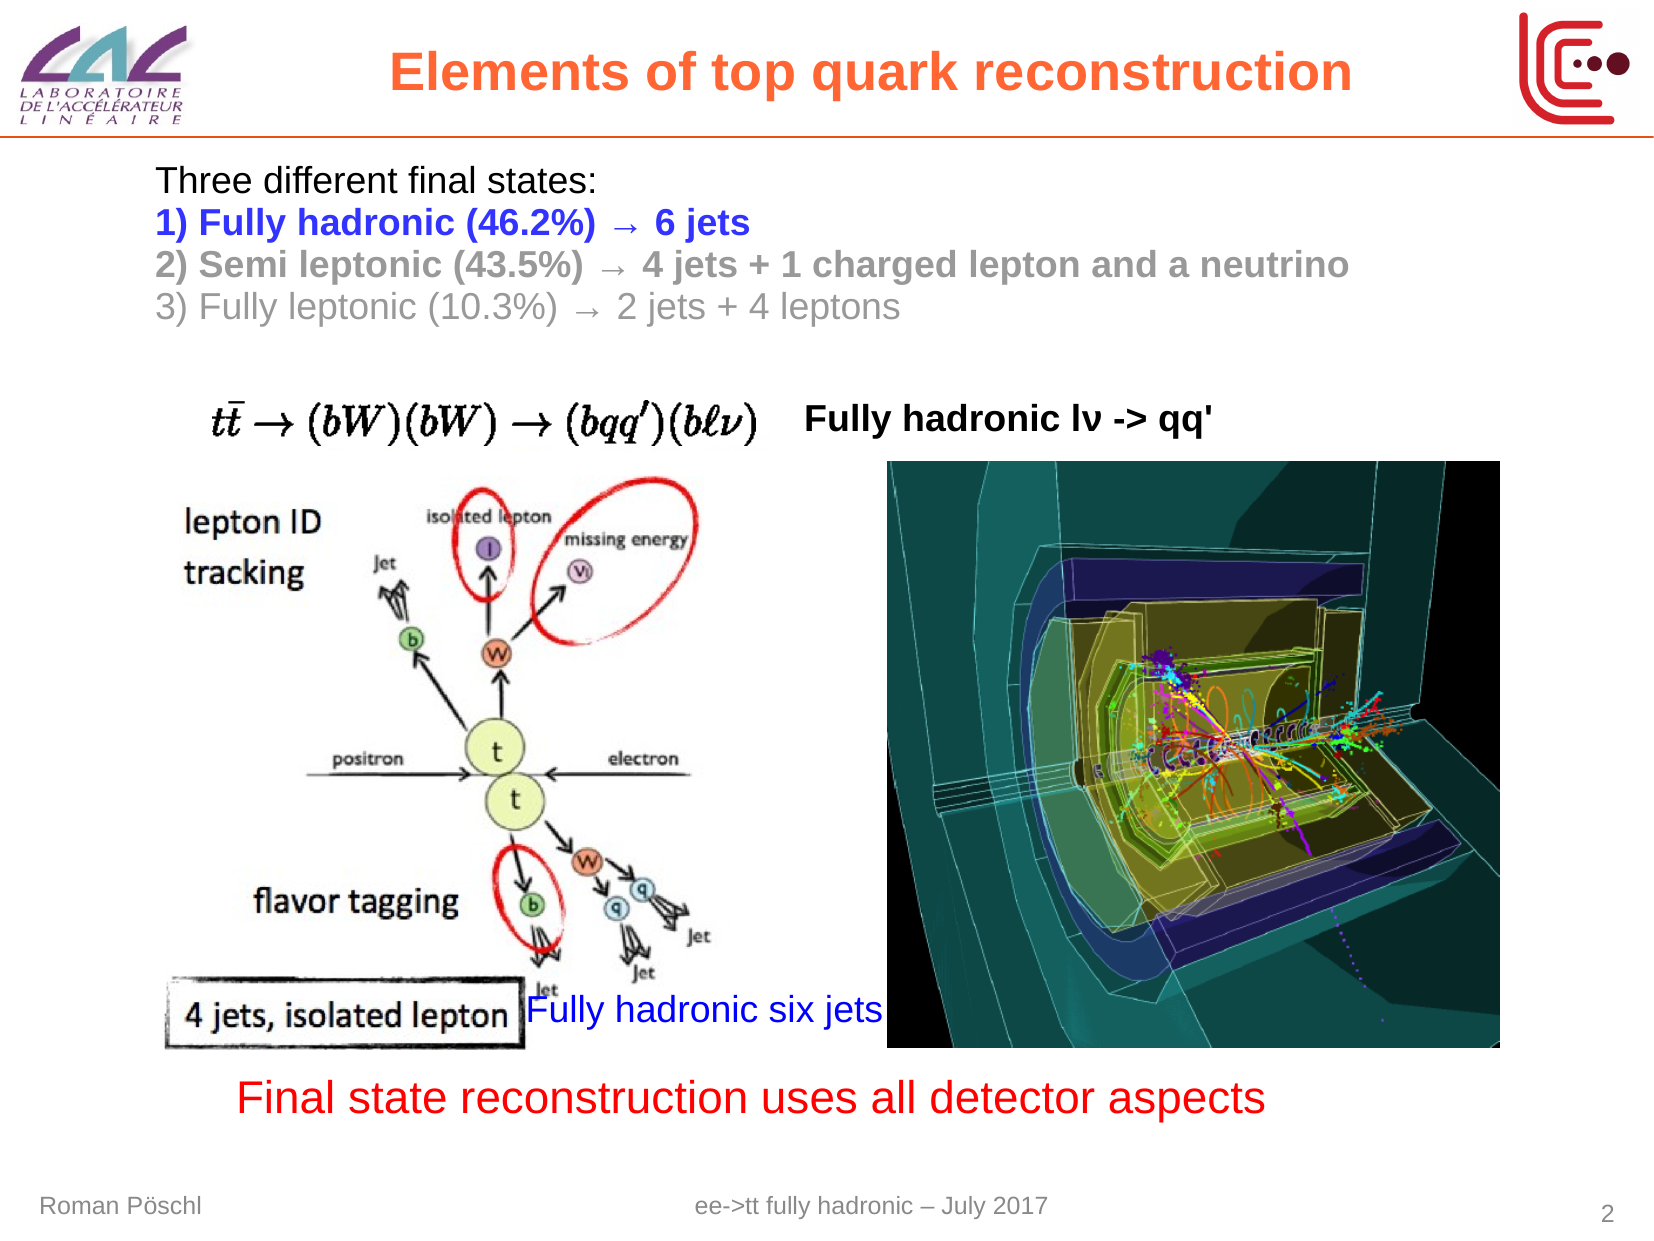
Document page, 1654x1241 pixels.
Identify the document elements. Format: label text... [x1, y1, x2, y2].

text_box Final state reconstruction uses all detector aspects [30, 1065, 1637, 1174]
title Elements of top quark reconstruction [128, 29, 1617, 113]
picture [17, 22, 199, 127]
text_box Fully hadronic six jets [510, 981, 900, 1039]
text_box Fully hadronic lν -> qq' [789, 390, 1238, 447]
picture [887, 461, 1500, 1048]
text_box Three different final states: 1) Fully hadronic (46.2%) → 6 jets 2) Semi leptonic (43.5%) → 4 jets + 1 charged lepton and a neutrino 3) Fully leptonic (10.3%) → 2 jets + 4 leptons [140, 152, 1608, 342]
picture [161, 400, 771, 1050]
picture [1508, 2, 1641, 135]
